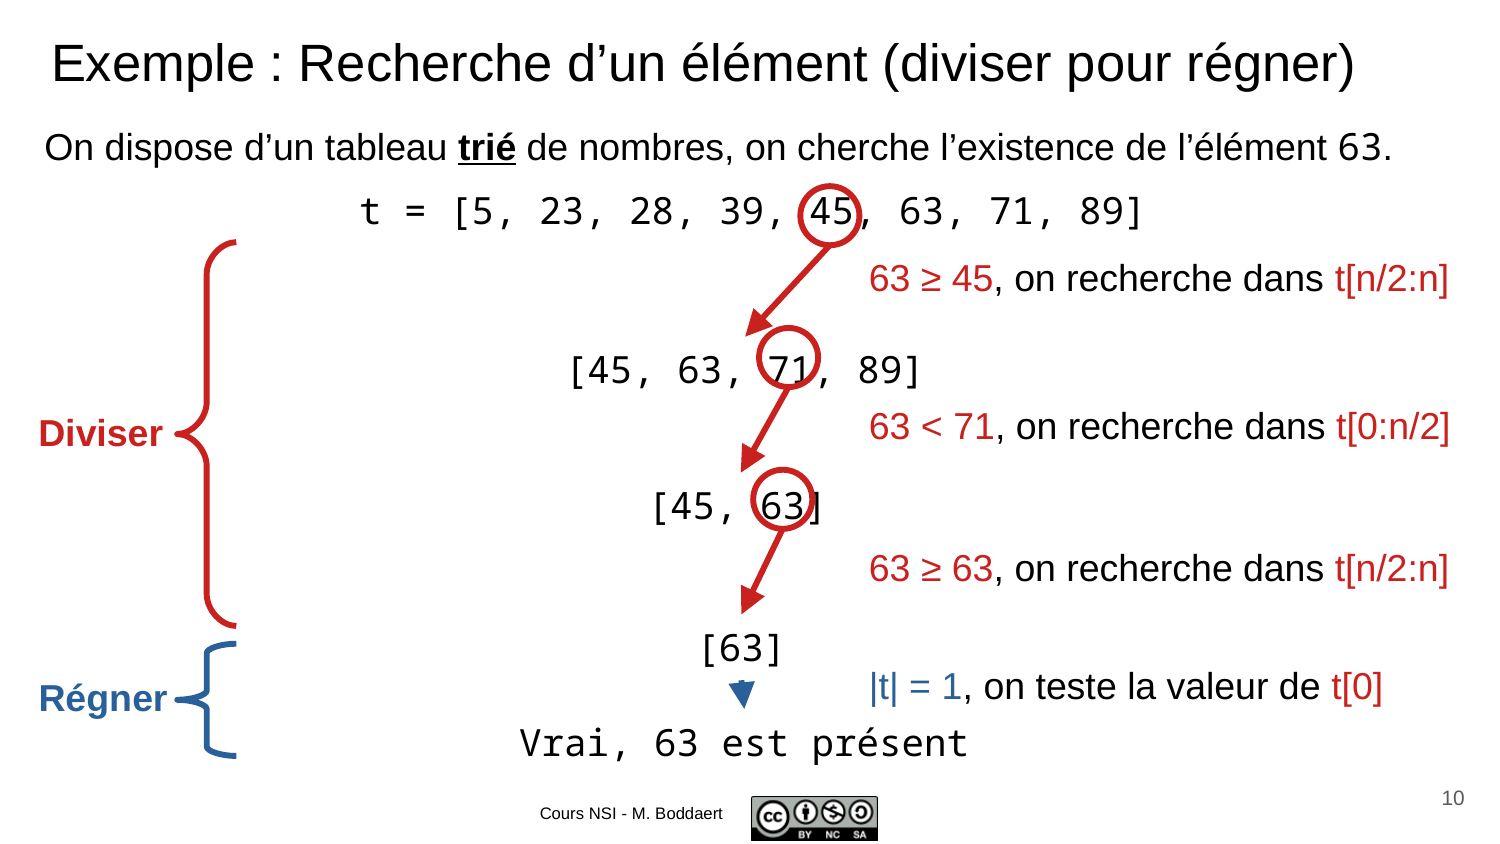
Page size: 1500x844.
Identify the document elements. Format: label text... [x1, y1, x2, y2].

text_box 63 ≥ 45, on recherche dans t[n/2:n] [854, 250, 1486, 309]
title Exemple : Recherche d’un élément (diviser pour régner) [51, 13, 1449, 108]
text_box t = [5, 23, 28, 39, 45, 63, 71, 89] [856, 217, 1477, 237]
text_box [45, 63] [757, 473, 809, 525]
text_box [63] [681, 614, 802, 667]
text_box t = [5, 23, 28, 39, 45, 63, 71, 89] [804, 217, 856, 237]
text_box 63 ≥ 63, on recherche dans t[n/2:n] [854, 539, 1486, 599]
text_box |t| = 1, on teste la valeur de t[0] [854, 657, 1447, 717]
text_box On dispose d’un tableau trié de nombres, on cherche l’existence de l’élément 63. [29, 113, 1477, 217]
text_box t = [5, 23, 28, 39, 45, 63, 71, 89] [29, 217, 804, 237]
slide_number <numéro> [1389, 764, 1480, 830]
text_box [45, 63, 71, 89] [763, 336, 815, 384]
text_box [45, 63] [633, 472, 772, 531]
text_box 63 < 71, on recherche dans t[0:n/2] [854, 398, 1485, 457]
text_box [45, 63] [794, 472, 849, 531]
text_box [45, 63, 71, 89] [800, 336, 940, 389]
text_box Vrai, 63 est présent [504, 708, 985, 762]
text_box [177, 242, 237, 626]
text_box [45, 63, 71, 89] [550, 336, 777, 389]
text_box [177, 643, 237, 756]
text_box Régner [23, 670, 177, 729]
picture [751, 796, 878, 841]
text_box Diviser [23, 404, 175, 463]
